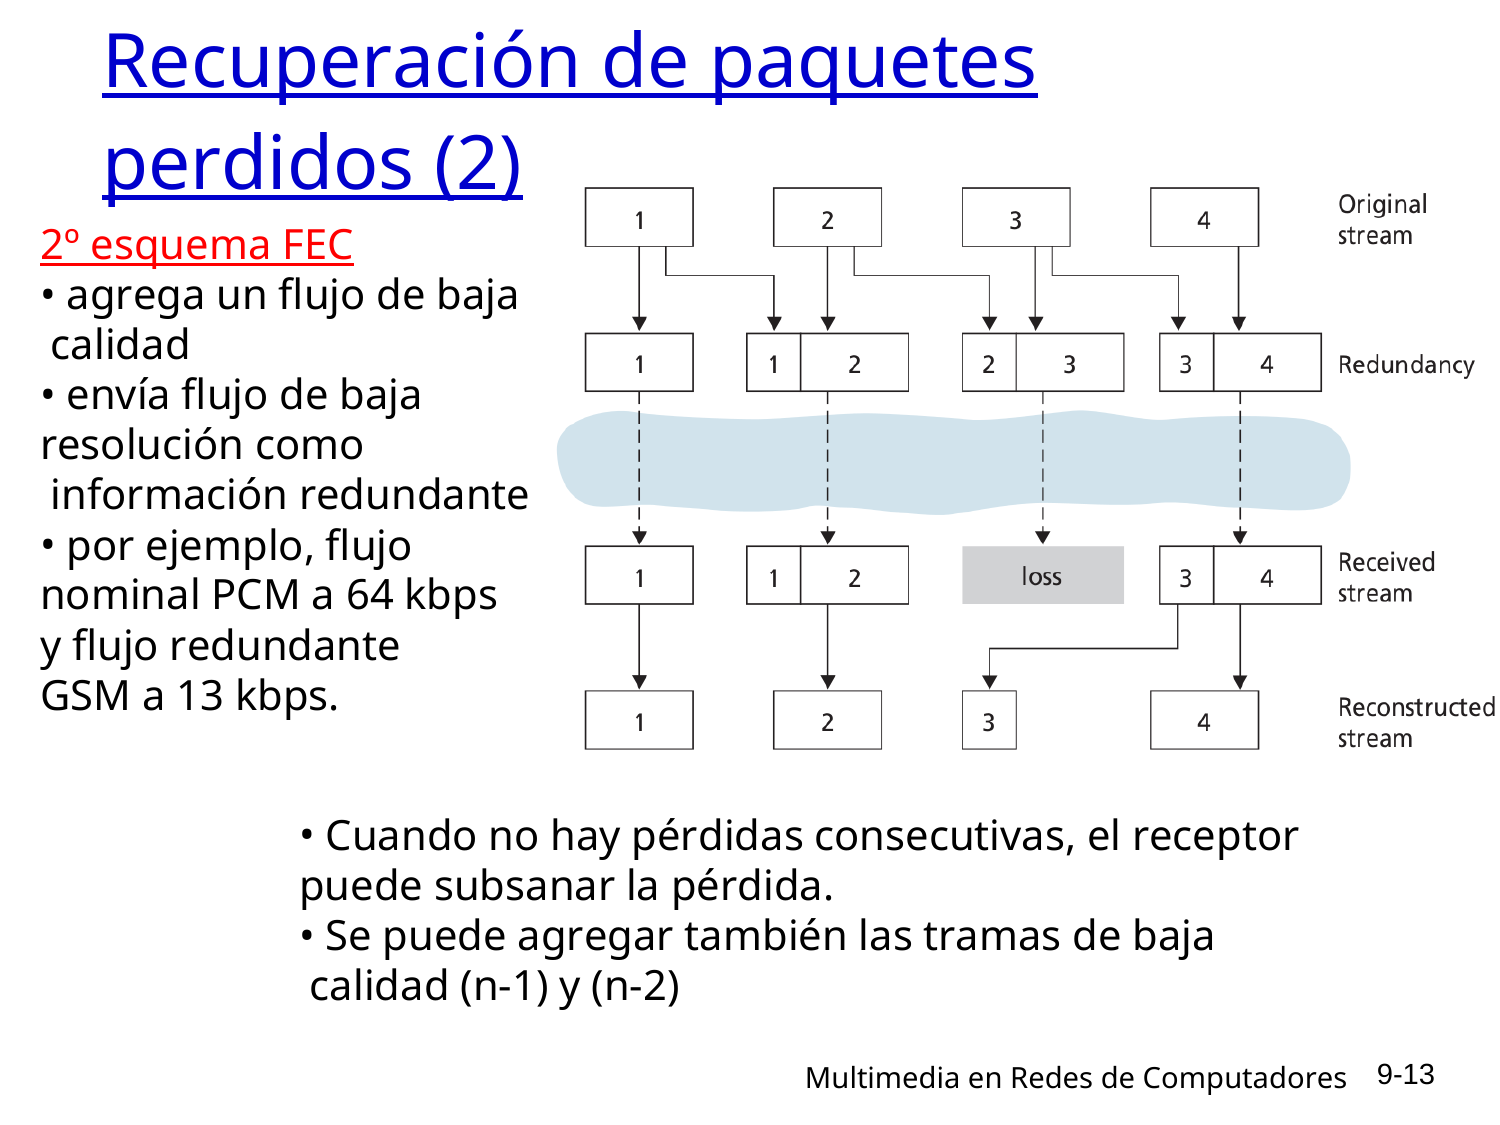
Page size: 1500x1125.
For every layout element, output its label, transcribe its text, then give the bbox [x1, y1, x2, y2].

title Recuperación de paquetes perdidos (2) [87, 13, 1363, 204]
picture [556, 187, 1495, 751]
text_box 2º esquema FEC agrega un flujo de baja calidad envía flujo de baja resolución como información redundante por ejemplo, flujo nominal PCM a 64 kbps y flujo redundante GSM a 13 kbps. [25, 210, 546, 777]
text_box Cuando no hay pérdidas consecutivas, el receptor puede subsanar la pérdida. Se puede agregar también las tramas de baja calidad (n-1) y (n-2) [284, 800, 1316, 1017]
